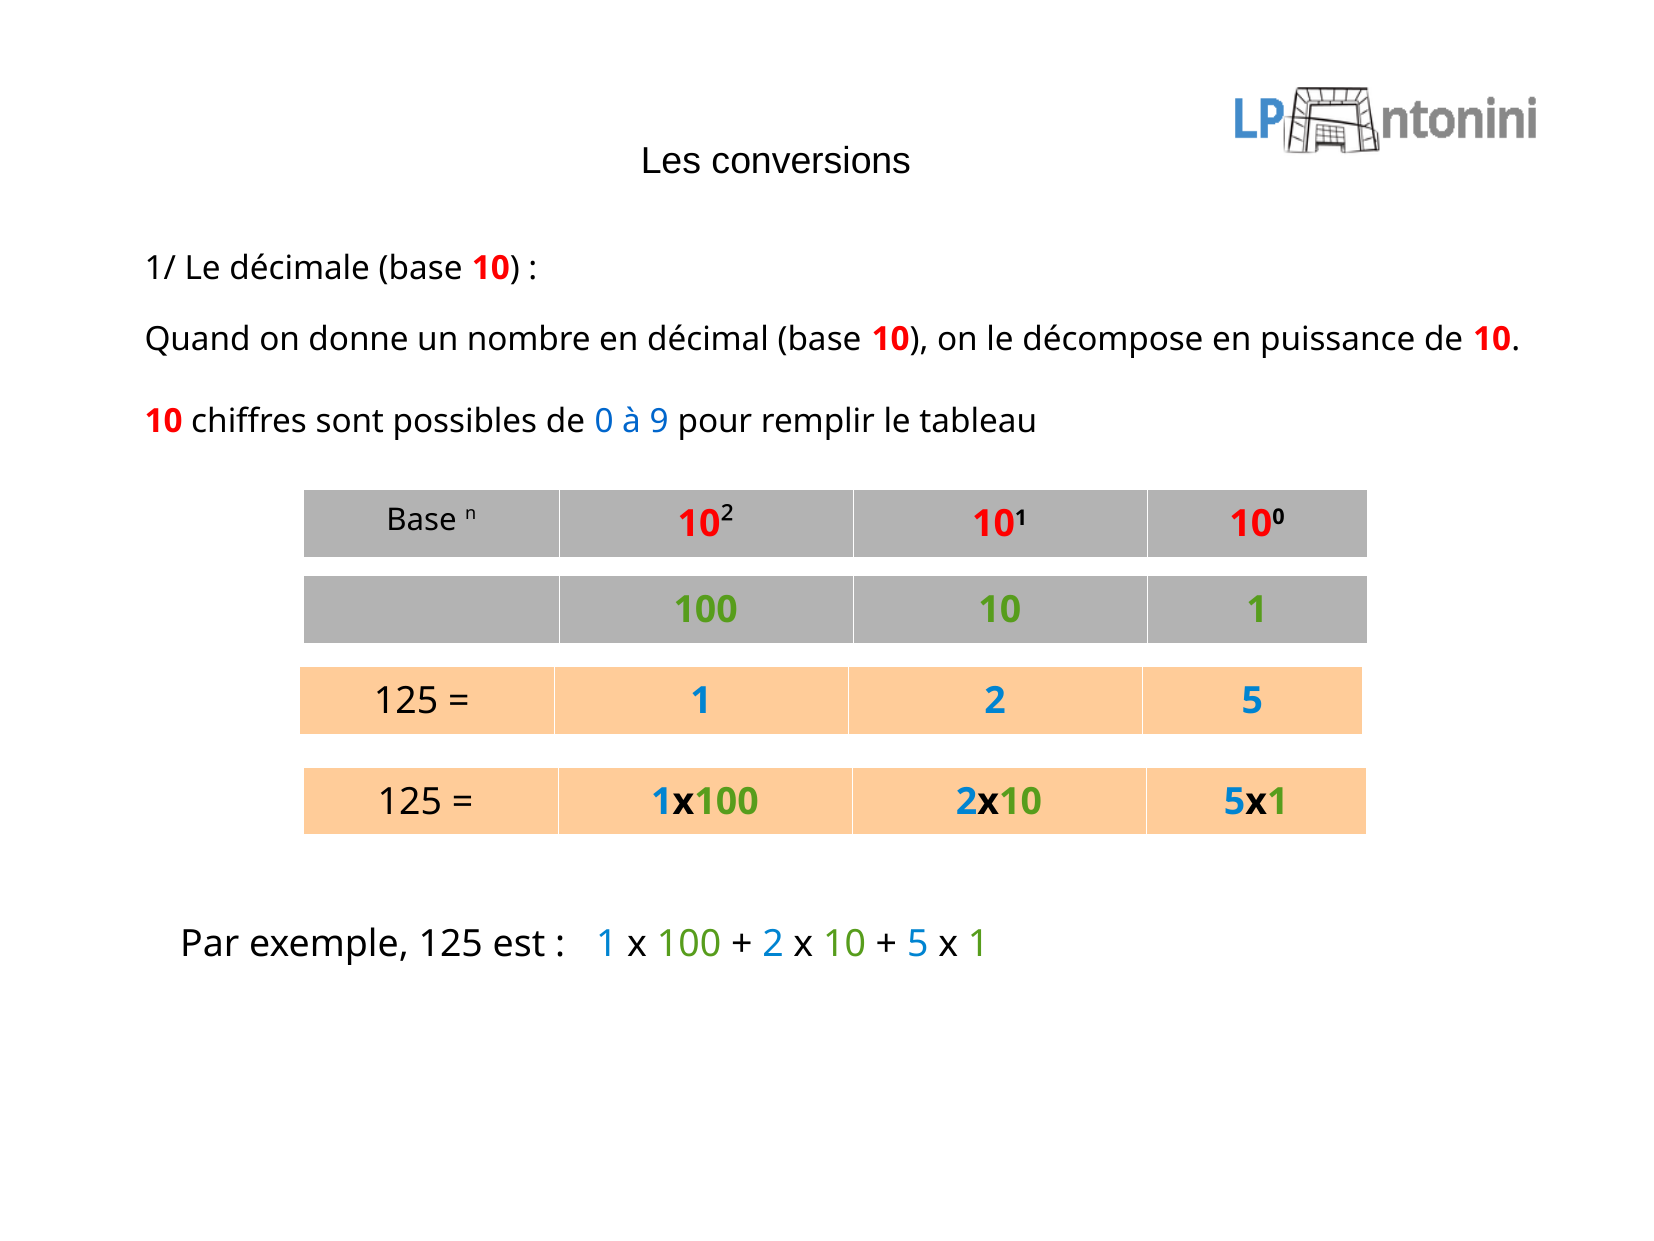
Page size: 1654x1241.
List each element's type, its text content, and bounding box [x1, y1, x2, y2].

picture [1228, 82, 1548, 160]
table_header 5x1 [1147, 768, 1366, 834]
table_header Base n [304, 490, 559, 557]
table_header 101 [854, 490, 1147, 557]
text_box 1 x 100 + 2 x 10 + 5 x 1 [581, 909, 1193, 977]
text_box 1/ Le décimale (base 10) : [129, 236, 559, 298]
table_header [304, 576, 559, 643]
table_header 10 [854, 576, 1147, 643]
text_box Par exemple, 125 est : [165, 909, 581, 977]
table_header 2x10 [853, 768, 1146, 834]
table_header 1 [1148, 576, 1367, 643]
table_header 100 [1148, 490, 1367, 557]
table_header 5 [1143, 667, 1362, 734]
table_header 100 [560, 576, 853, 643]
text_box Quand on donne un nombre en décimal (base 10), on le décompose en puissance de 10. [129, 307, 1481, 369]
table_header 125 = [304, 768, 558, 834]
table_header 10² [560, 490, 853, 557]
text_box 10 chiffres sont possibles de 0 à 9 pour remplir le tableau [129, 389, 1065, 452]
table_header 1x100 [559, 768, 852, 834]
table_header 1 [555, 667, 848, 734]
table_header 125 = [300, 667, 554, 734]
text_box Les conversions [625, 132, 945, 189]
table_header 2 [849, 667, 1142, 734]
